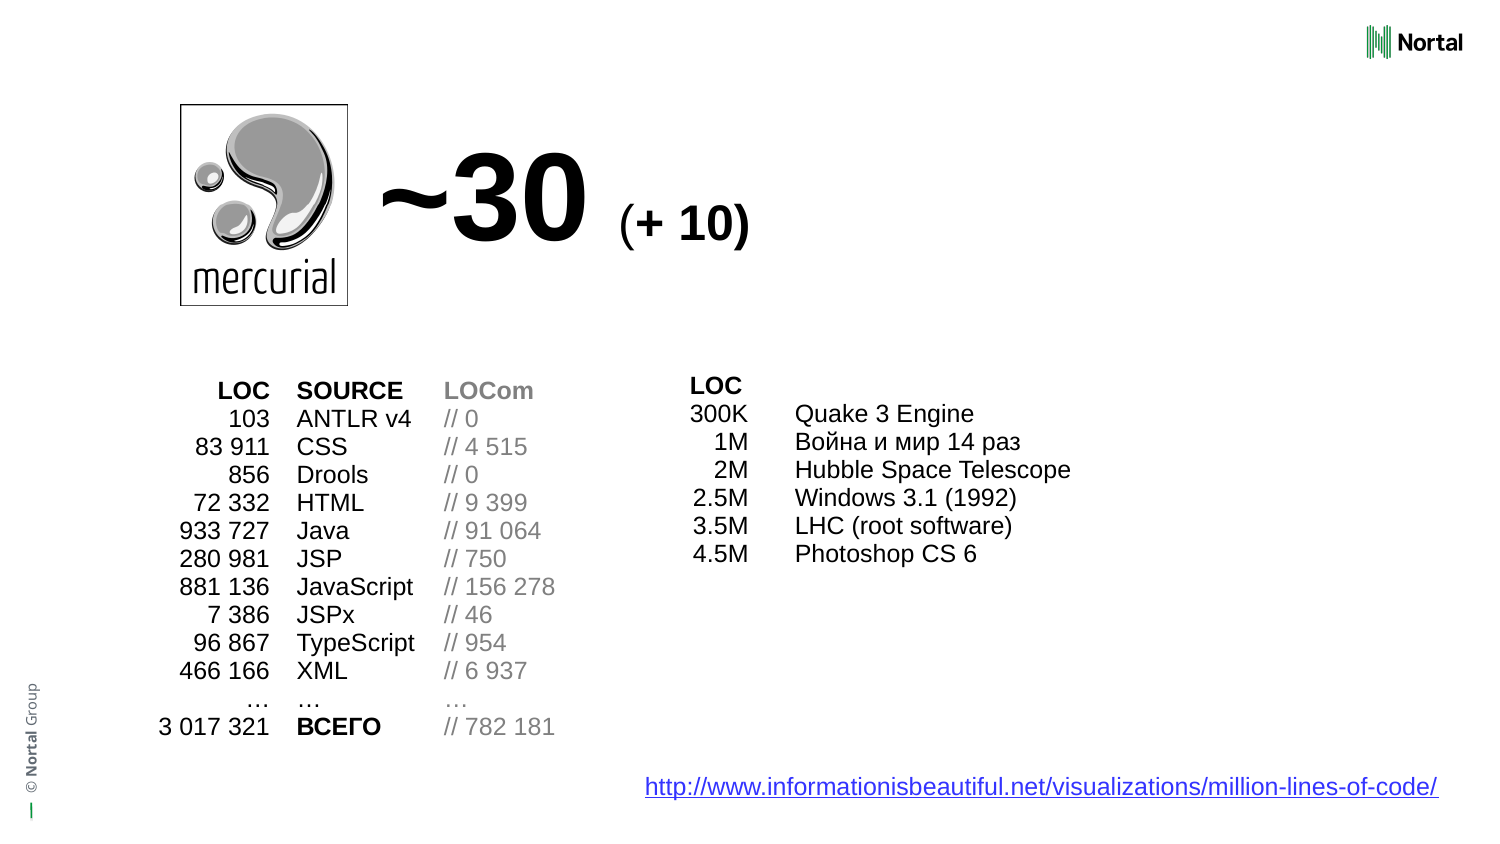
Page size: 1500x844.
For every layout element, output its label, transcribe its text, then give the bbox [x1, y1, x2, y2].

text_box Quake 3 Engine Война и мир 14 раз Hubble Space Telescope Windows 3.1 (1992) LHC (root software) Photoshop CS 6 [781, 364, 1087, 575]
text_box LOC 300K 1M 2M 2.5M 3.5M 4.5M [675, 364, 781, 576]
text_box LOC 103 83 911 856 72 332 933 727 280 981 881 136 7 386 96 867 466 166 … 3 017 321 [120, 369, 286, 748]
picture [180, 104, 348, 306]
text_box LOCom // 0 // 4 515 // 0 // 9 399 // 91 064 // 750 // 156 278 // 46 // 954 // 6 937 … // 782 181 [429, 369, 616, 748]
text_box http://www.informationisbeautiful.net/visualizations/million-lines-of-code/ [630, 765, 1456, 811]
text_box ~30 (+ 10) [363, 120, 766, 275]
text_box SOURCE ANTLR v4 CSS Drools HTML Java JSP JavaScript JSPx TypeScript XML … ВСЕГО [286, 369, 429, 748]
